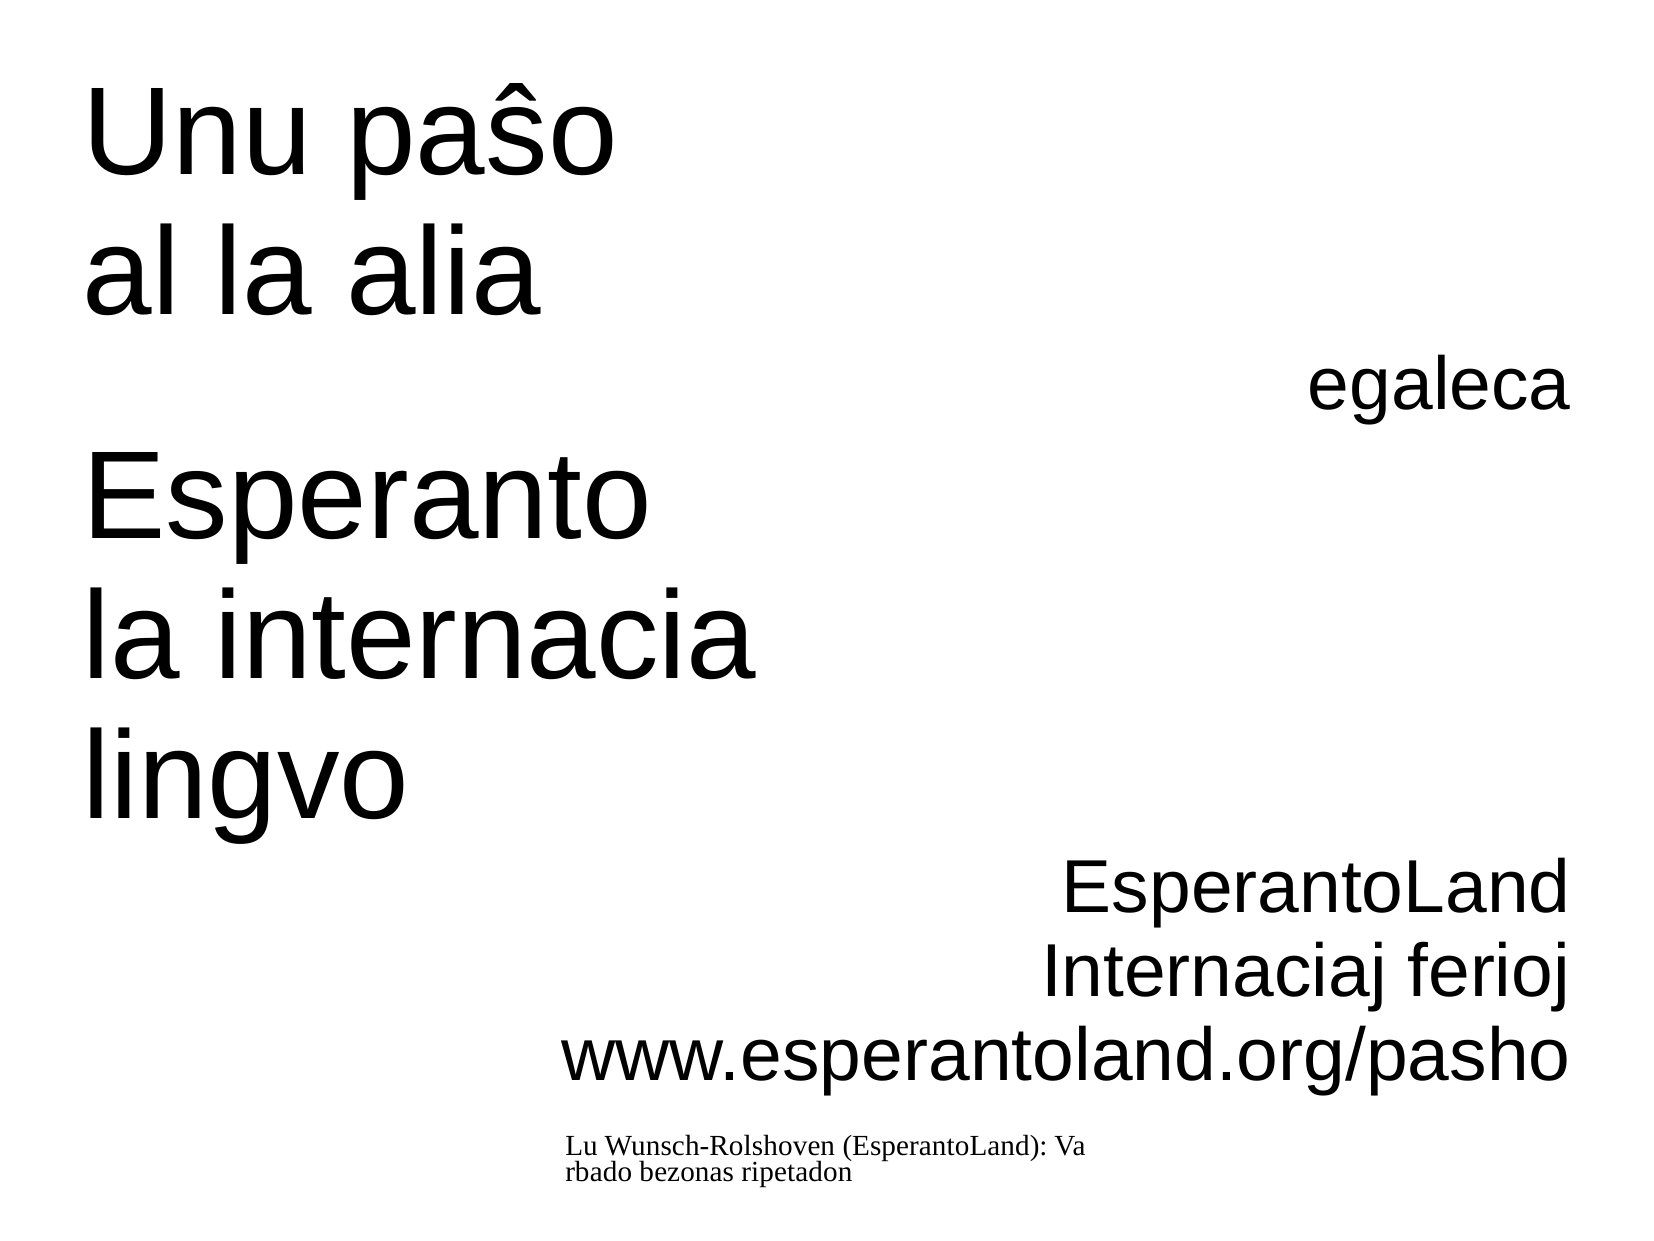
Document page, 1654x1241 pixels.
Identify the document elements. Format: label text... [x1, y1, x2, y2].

subtitle Unu paŝo al la alia egaleca Esperanto la internacia lingvo EsperantoLand Internaciaj ferioj www.esperantoland.org/pasho [82, 49, 1571, 1109]
